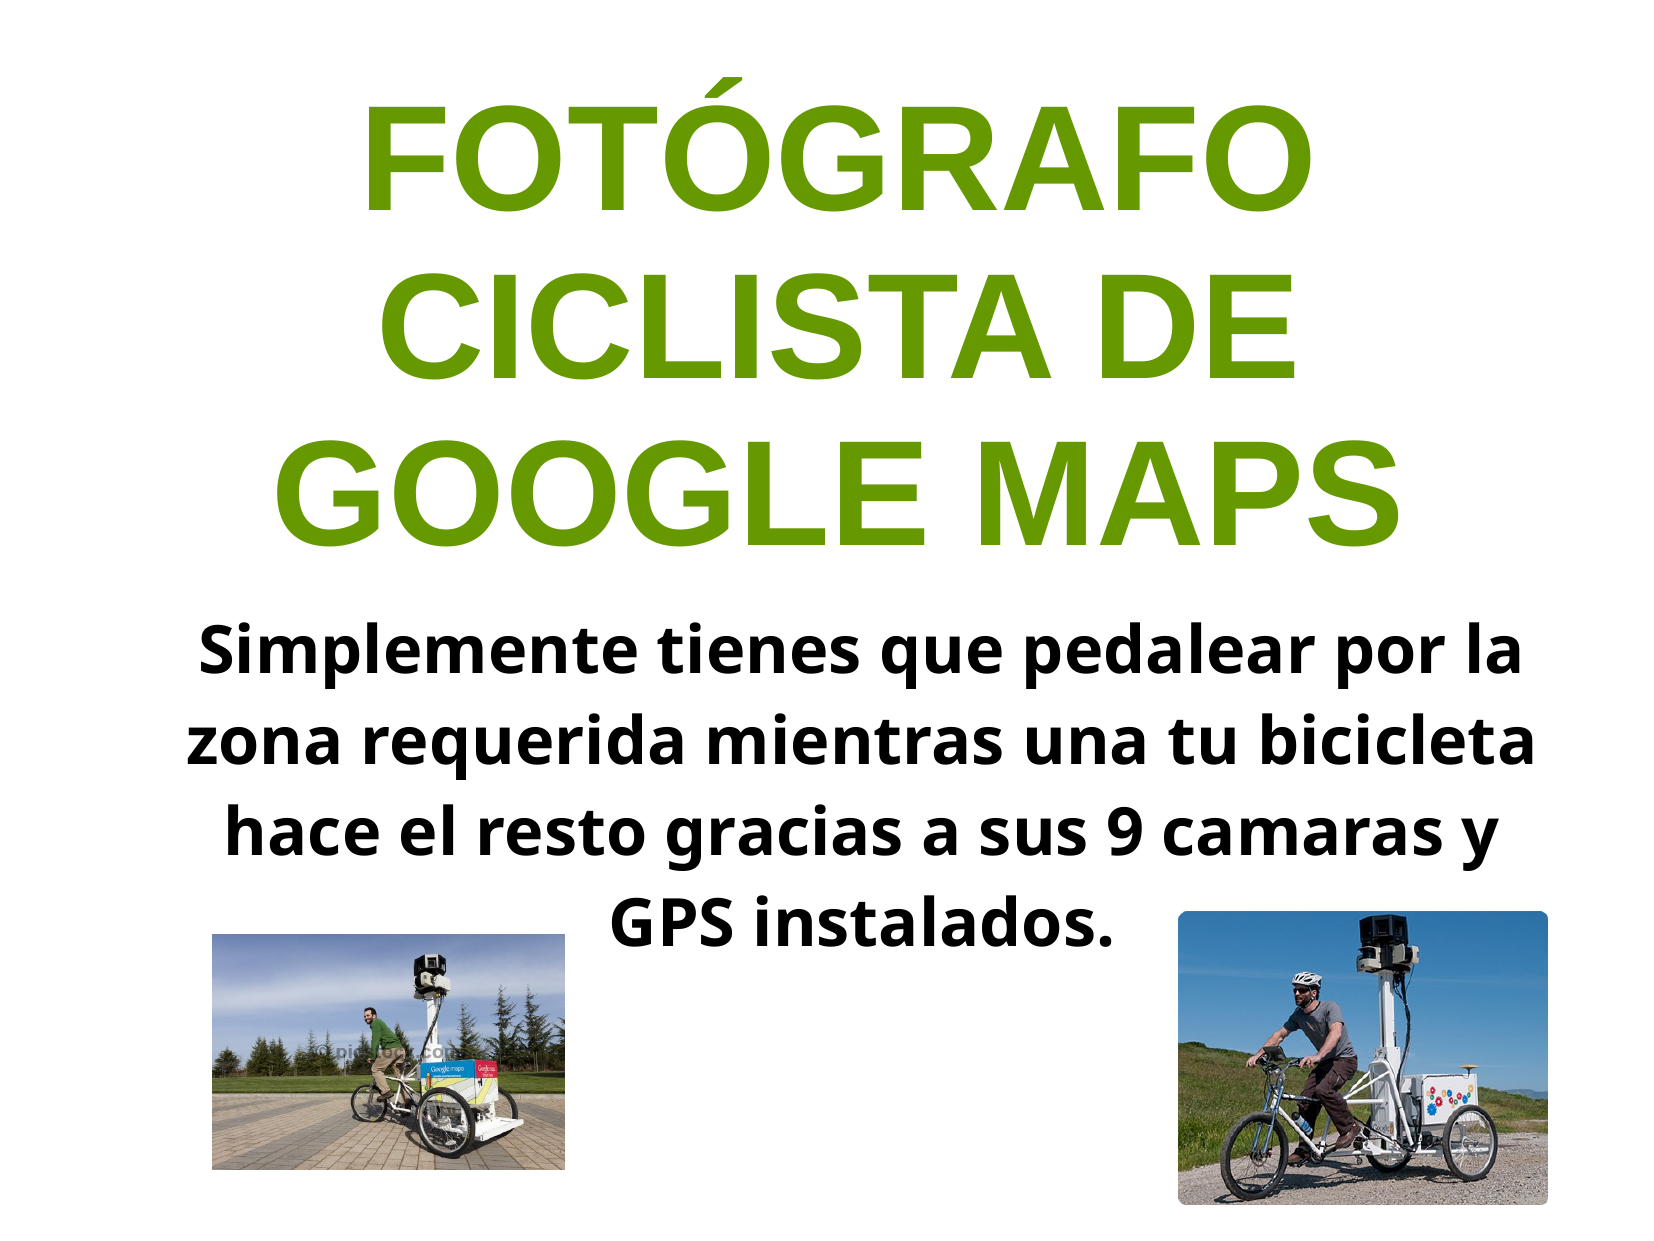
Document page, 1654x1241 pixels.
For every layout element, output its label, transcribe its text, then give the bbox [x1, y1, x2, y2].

title FOTÓGRAFO CICLISTA DE GOOGLE MAPS [94, 70, 1583, 582]
picture [212, 934, 565, 1170]
list Simplemente tienes que pedalear por la zona requerida mientras una tu bicicleta hace el resto gracias a sus 9 camaras y GPS instalados. [82, 602, 1571, 1241]
picture [1178, 911, 1548, 1205]
